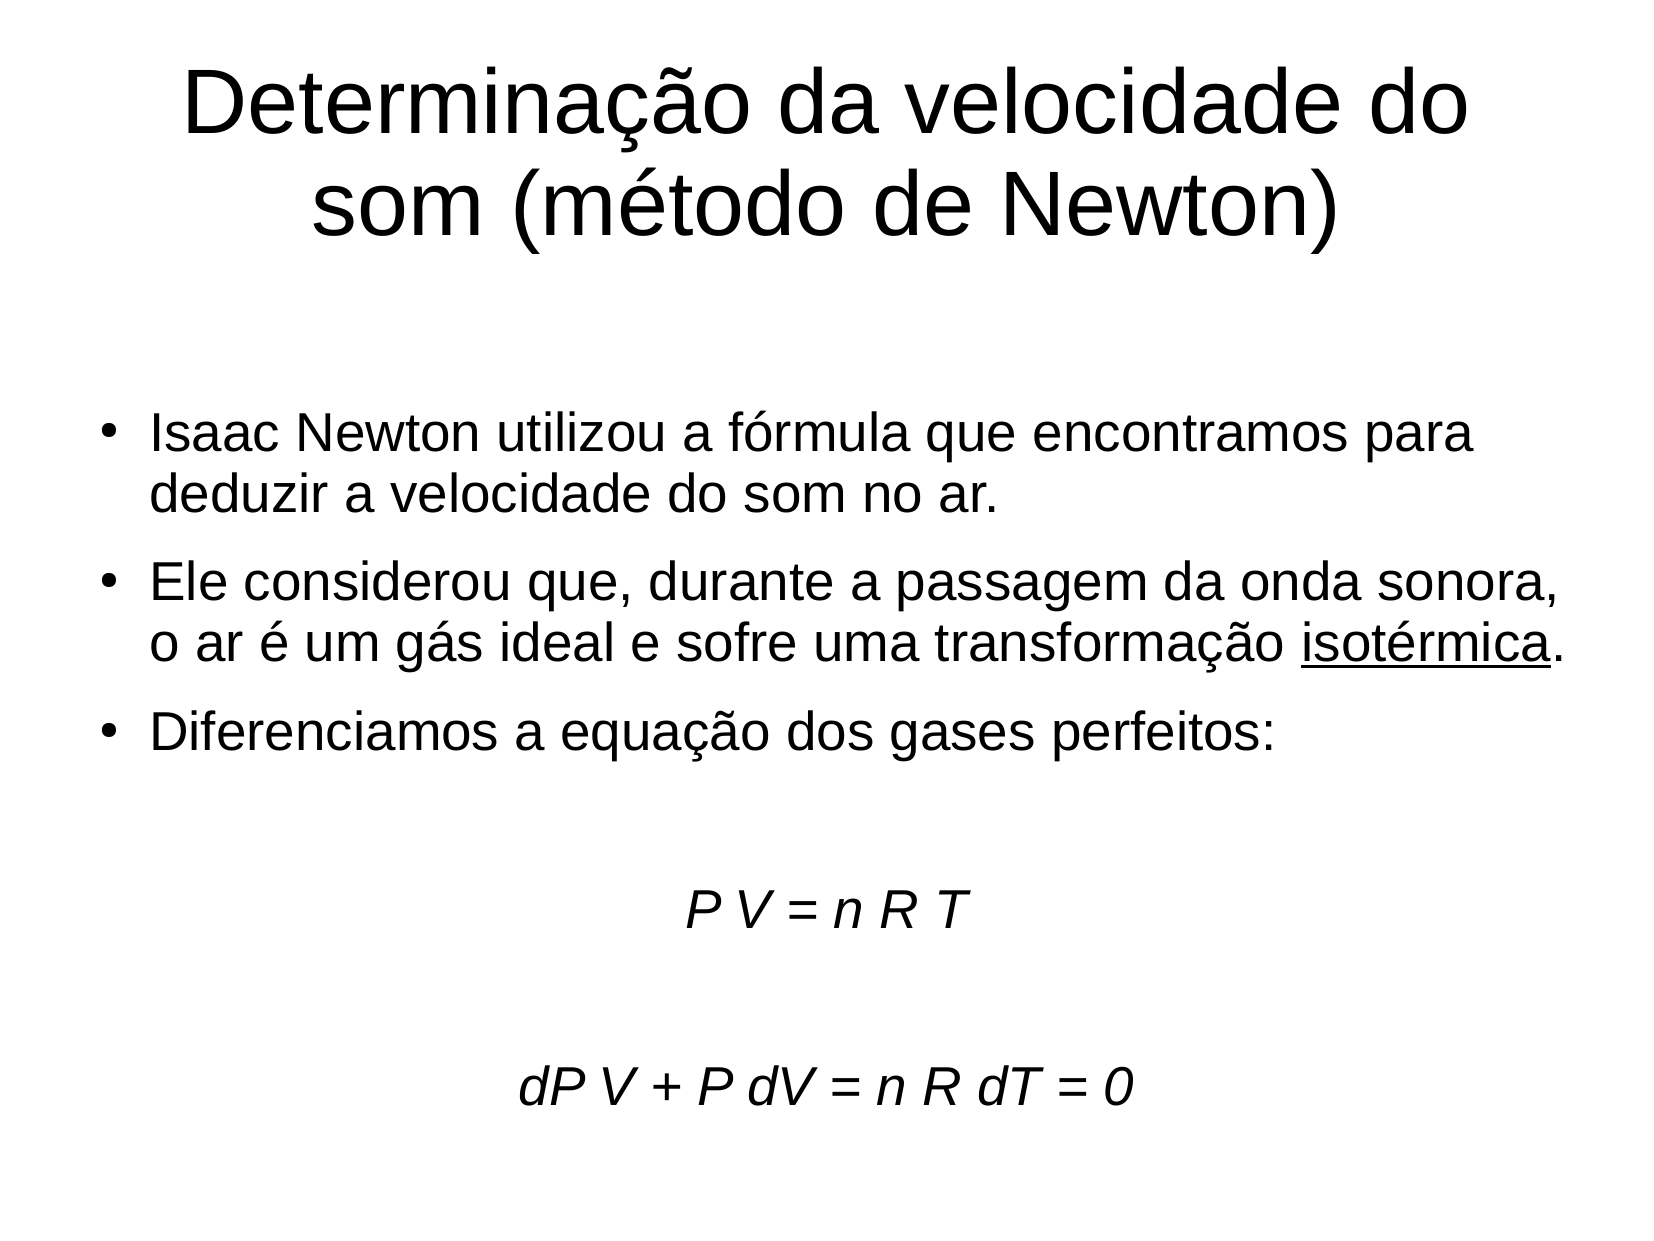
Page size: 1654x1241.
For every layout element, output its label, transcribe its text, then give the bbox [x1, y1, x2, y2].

list Isaac Newton utilizou a fórmula que encontramos para deduzir a velocidade do som no ar. Ele considerou que, durante a passagem da onda sonora, o ar é um gás ideal e sofre uma transformação isotérmica. Diferenciamos a equação dos gases perfeitos: P V = n R T dP V + P dV = n R dT = 0 [82, 401, 1571, 1134]
title Determinação da velocidade do som (método de Newton) [82, 49, 1571, 257]
